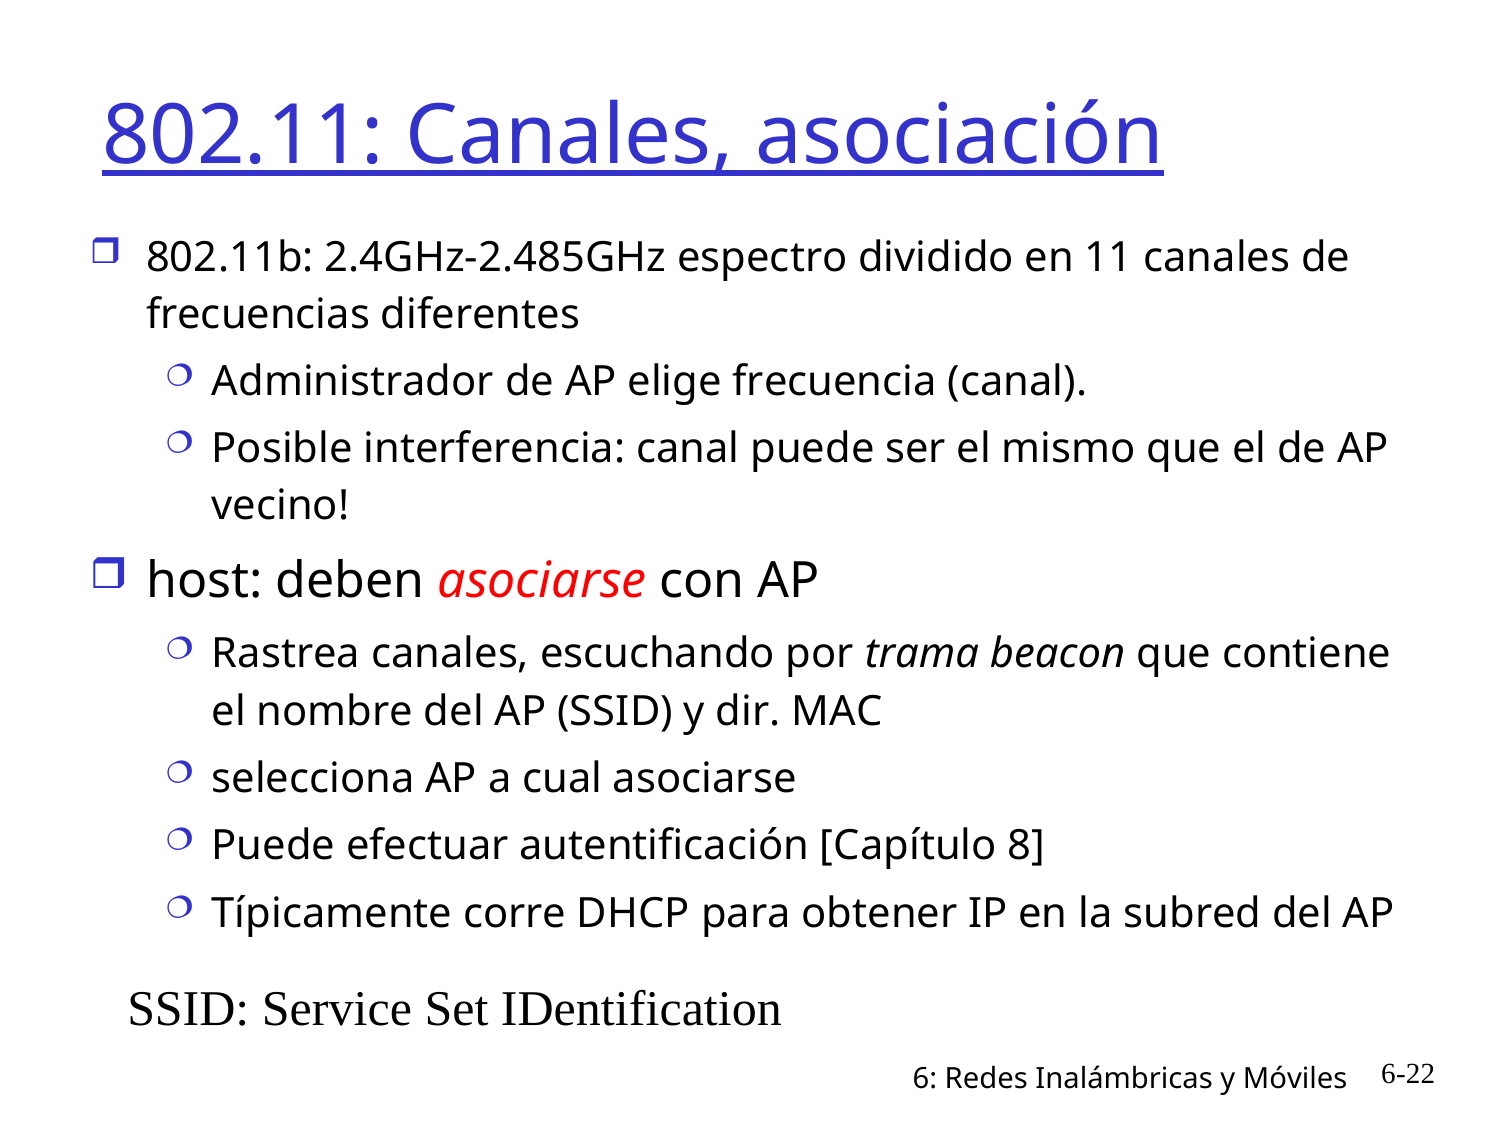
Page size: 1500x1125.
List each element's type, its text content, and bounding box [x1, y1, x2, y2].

title 802.11: Canales, asociación [87, 37, 1363, 218]
list 802.11b: 2.4GHz-2.485GHz espectro dividido en 11 canales de frecuencias diferentes Administrador de AP elige frecuencia (canal). Posible interferencia: canal puede ser el mismo que el de AP vecino! host: deben asociarse con AP Rastrea canales, escuchando por trama beacon que contiene el nombre del AP (SSID) y dir. MAC selecciona AP a cual asociarse Puede efectuar autentificación [Capítulo 8] Típicamente corre DHCP para obtener IP en la subred del AP [75, 218, 1426, 982]
text_box SSID: Service Set IDentification [112, 968, 798, 1044]
